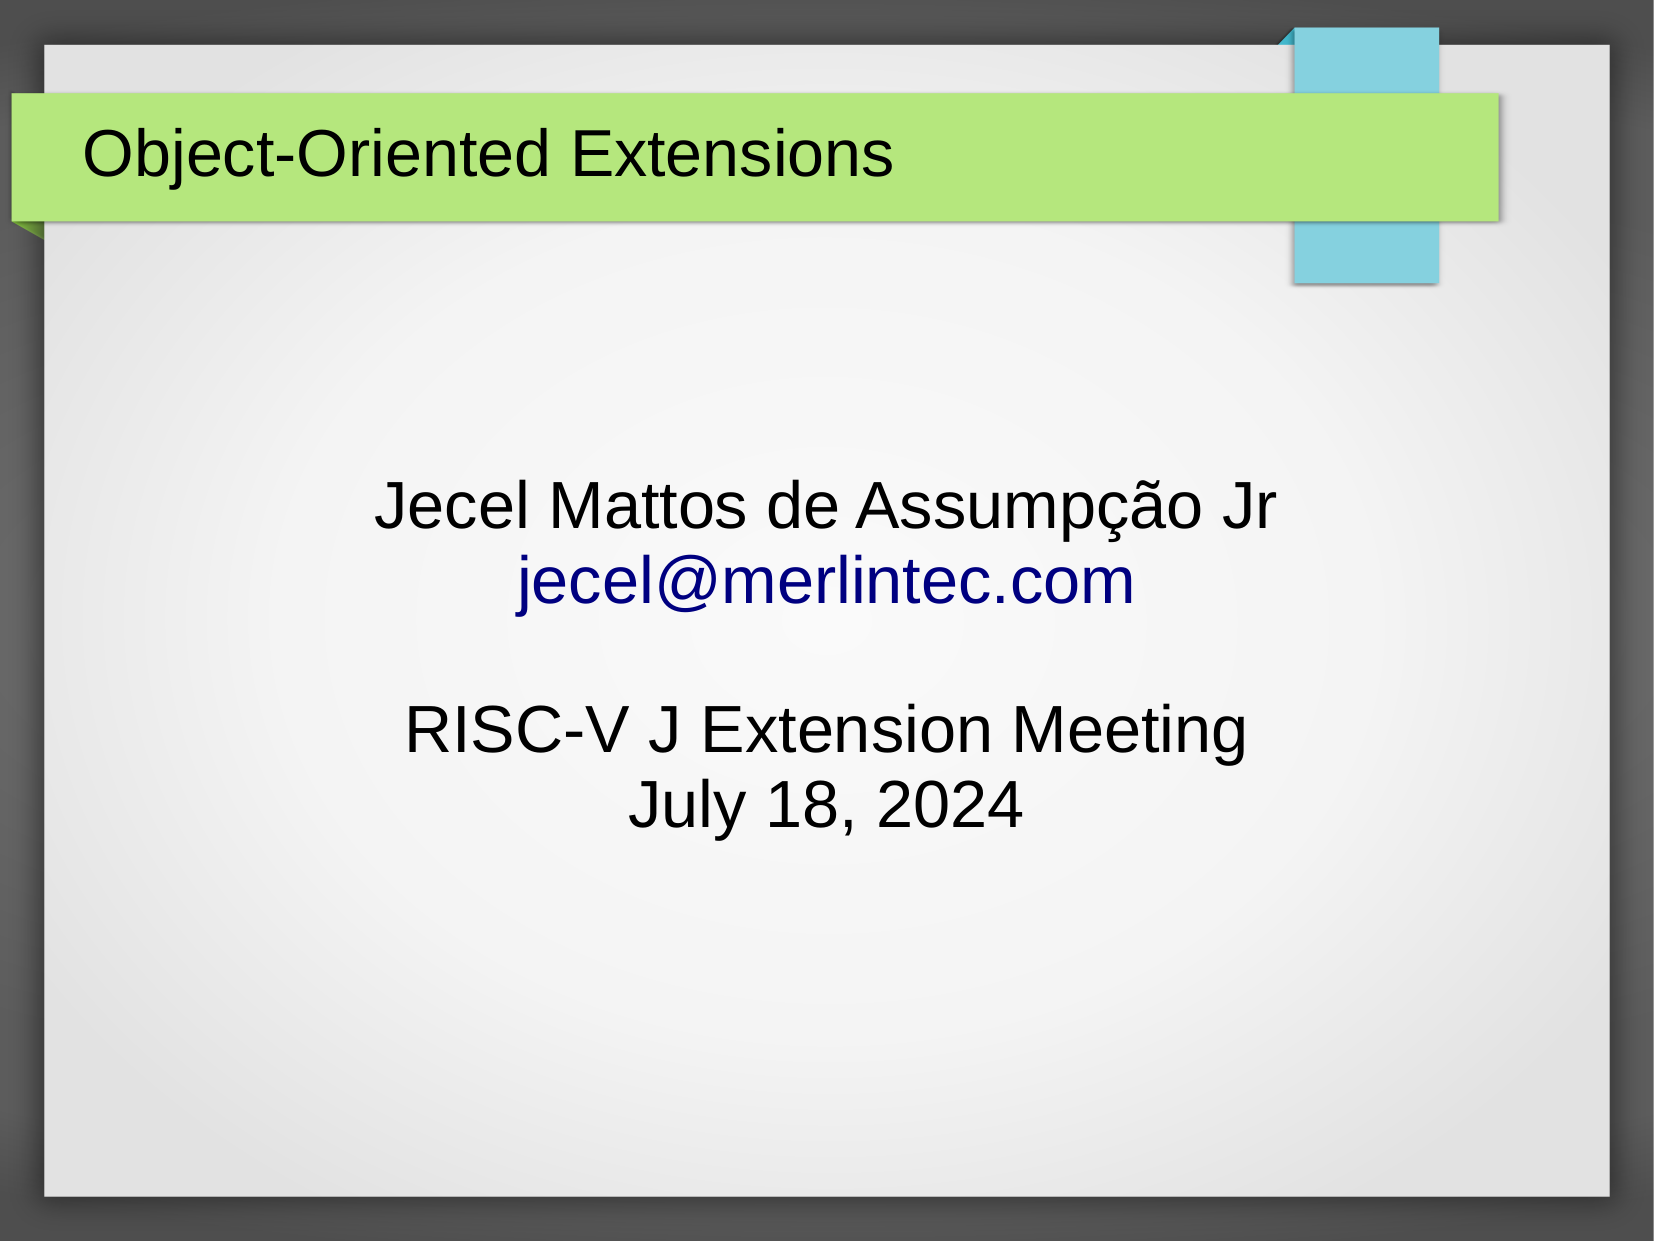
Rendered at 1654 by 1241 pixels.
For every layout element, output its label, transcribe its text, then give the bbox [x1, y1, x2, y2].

title Object-Oriented Extensions [82, 94, 1264, 213]
picture [0, 0, 1654, 1241]
subtitle Jecel Mattos de Assumpção Jr jecel@merlintec.com RISC-V J Extension Meeting July 18, 2024 [82, 295, 1571, 1015]
